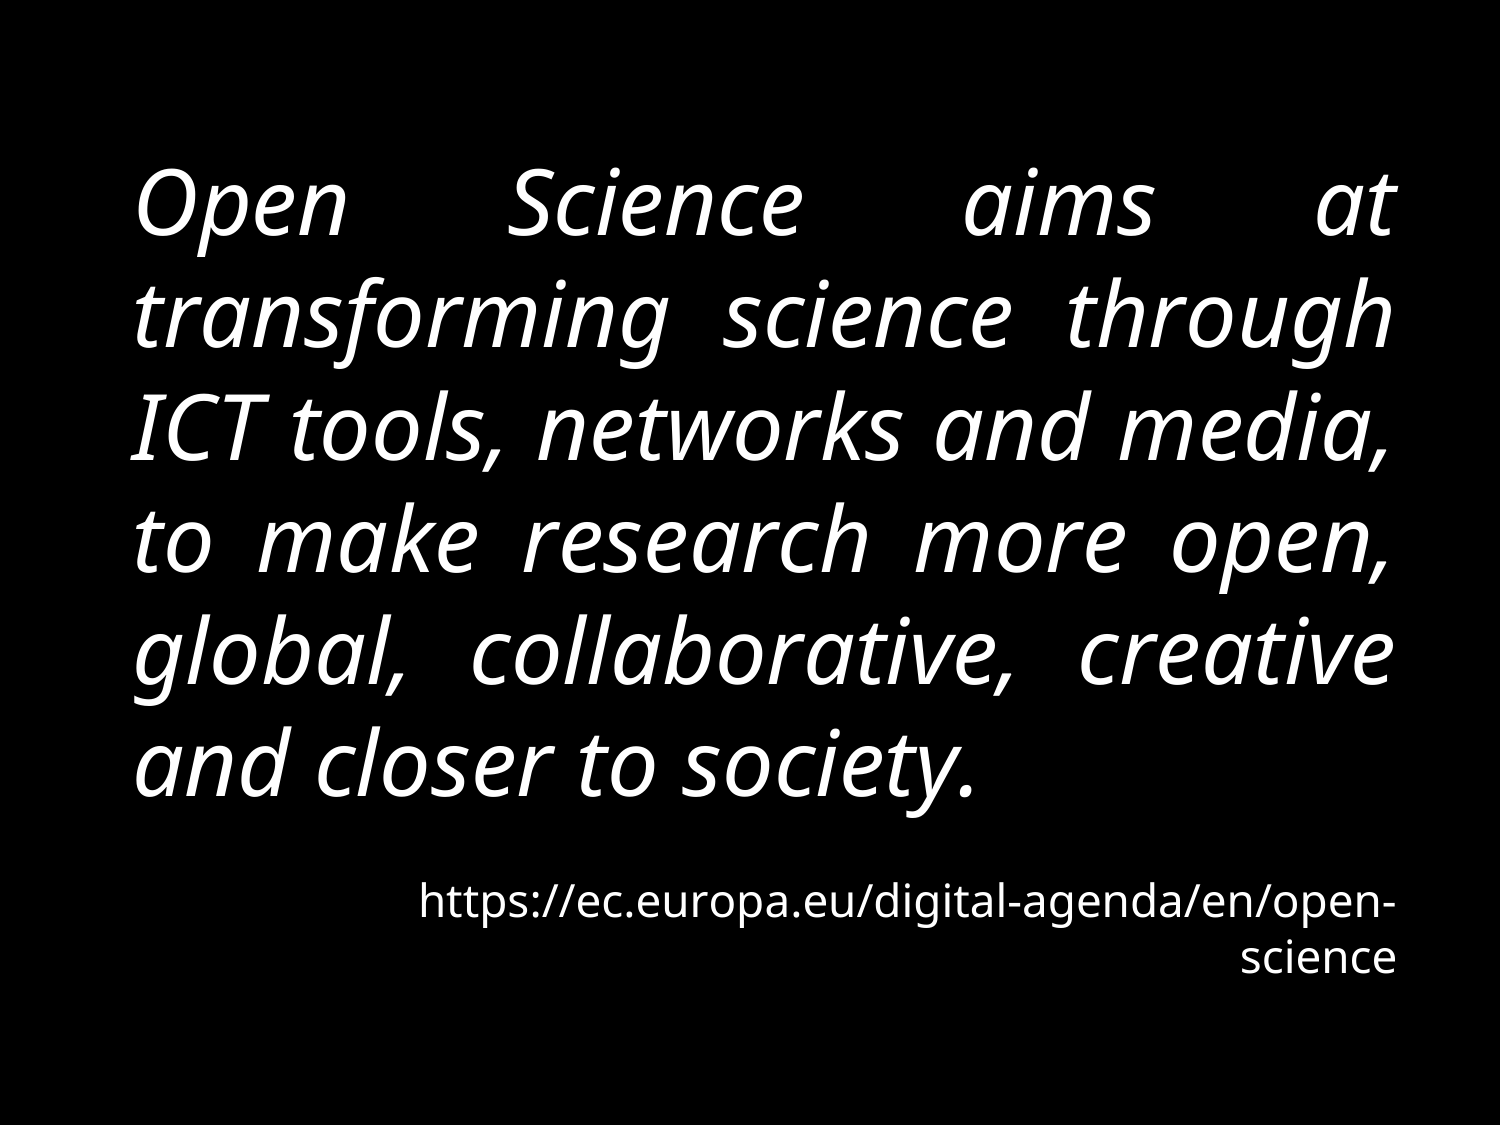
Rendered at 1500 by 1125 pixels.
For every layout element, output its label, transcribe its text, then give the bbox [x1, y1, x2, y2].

subtitle Open Science aims at transforming science through ICT tools, networks and media, to make research more open, global, collaborative, creative and closer to society. https://ec.europa.eu/digital-agenda/en/open-science [10, 112, 1398, 1013]
